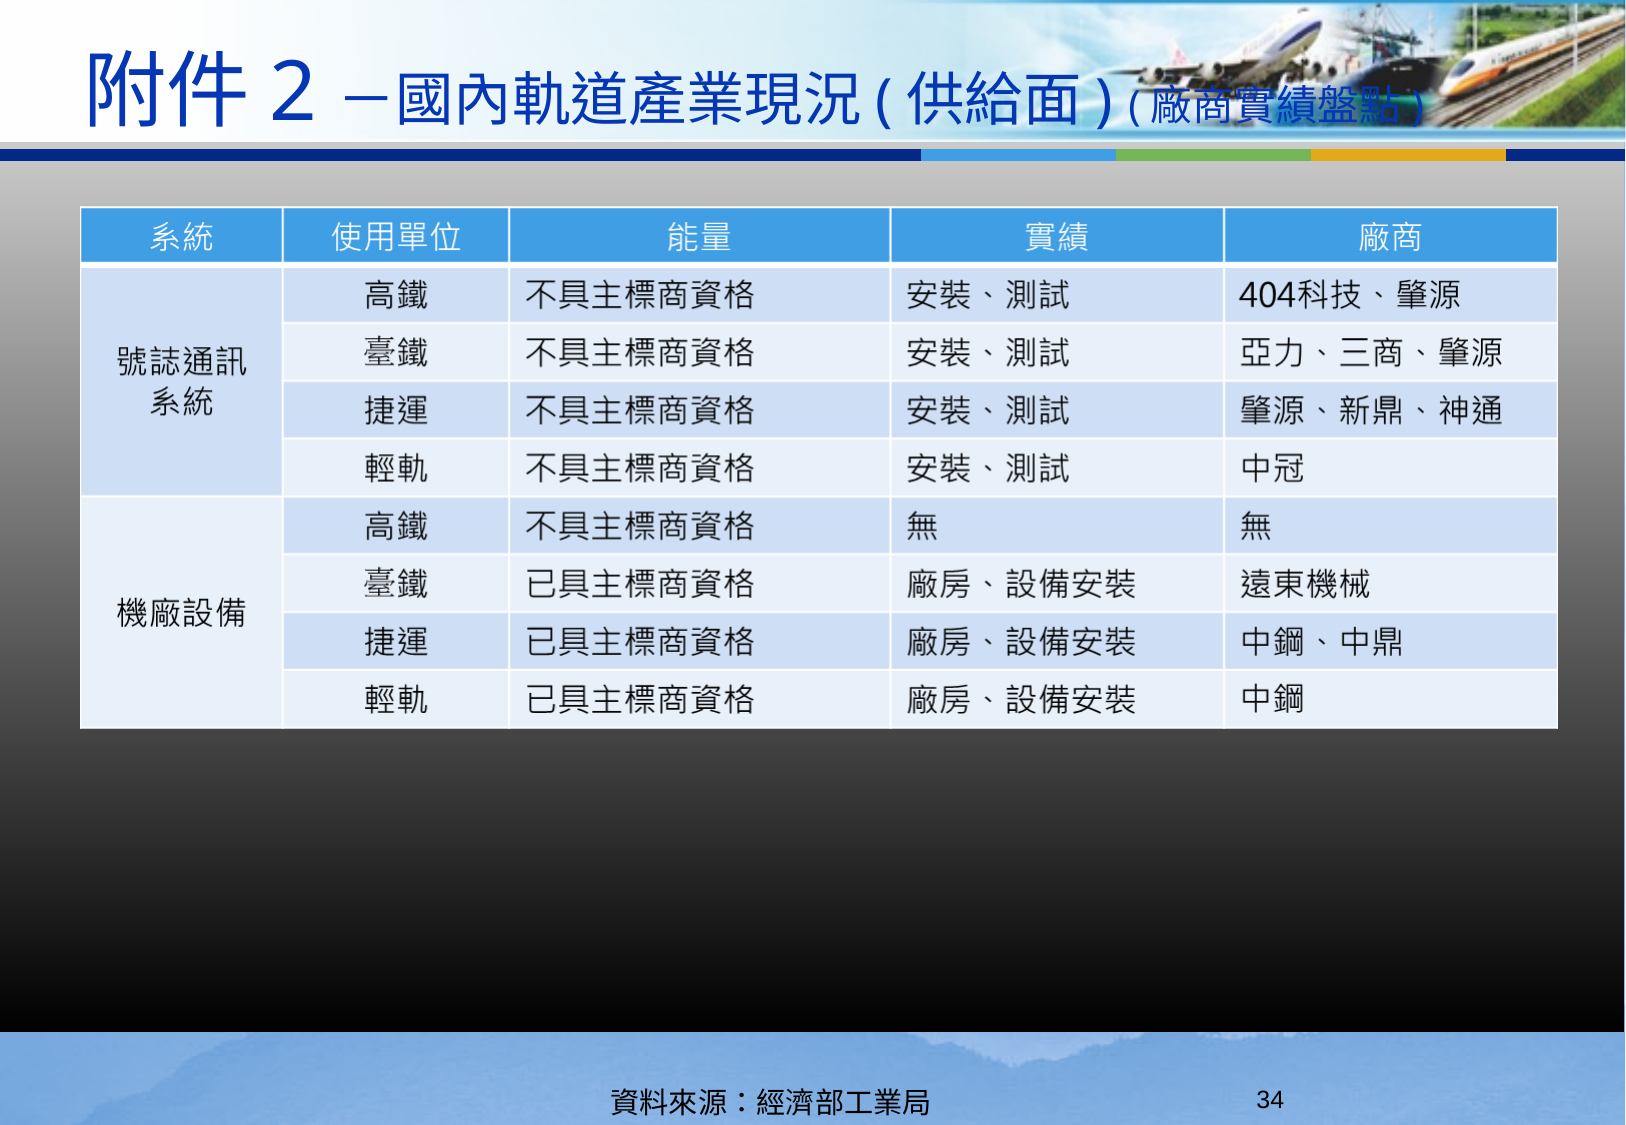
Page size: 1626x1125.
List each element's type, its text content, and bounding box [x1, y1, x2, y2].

title 附件2－國內軌道產業現況(供給面) (廠商實績盤點) [68, 19, 1593, 155]
picture [80, 205, 1558, 739]
text_box 34 [1241, 1071, 1621, 1125]
text_box 資料來源：經濟部工業局 [595, 1077, 961, 1125]
